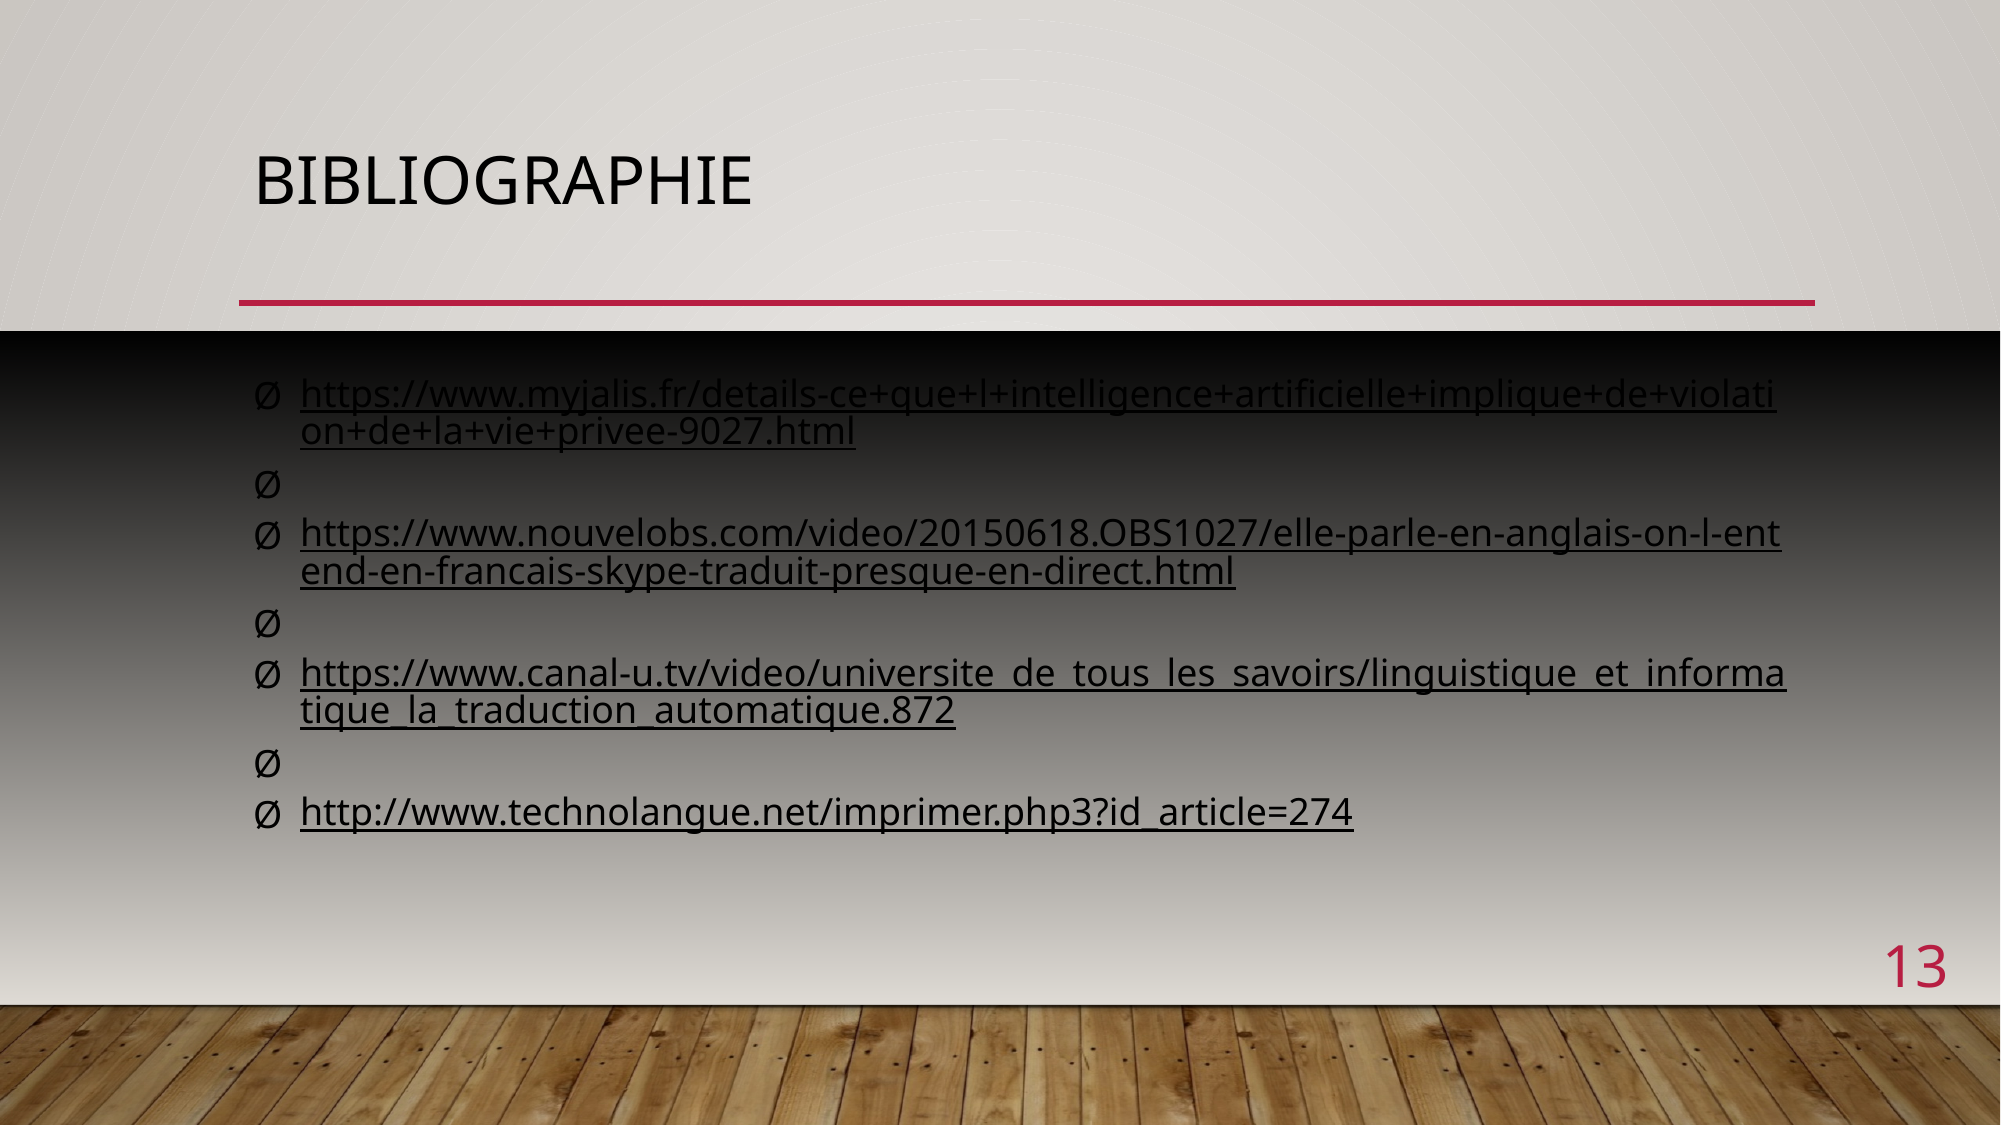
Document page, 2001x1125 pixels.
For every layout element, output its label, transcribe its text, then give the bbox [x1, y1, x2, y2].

text_box https://www.myjalis.fr/details-ce+que+l+intelligence+artificielle+implique+de+violation+de+la+vie+privee-9027.html https://www.nouvelobs.com/video/20150618.OBS1027/elle-parle-en-anglais-on-l-entend-en-francais-skype-traduit-presque-en-direct.html https://www.canal-u.tv/video/universite_de_tous_les_savoirs/linguistique_et_informatique_la_traduction_automatique.872 http://www.technolangue.net/imprimer.php3?id_article=274 [238, 362, 1814, 968]
title Bibliographie [238, 131, 1814, 305]
text_box [1866, 921, 2000, 1005]
